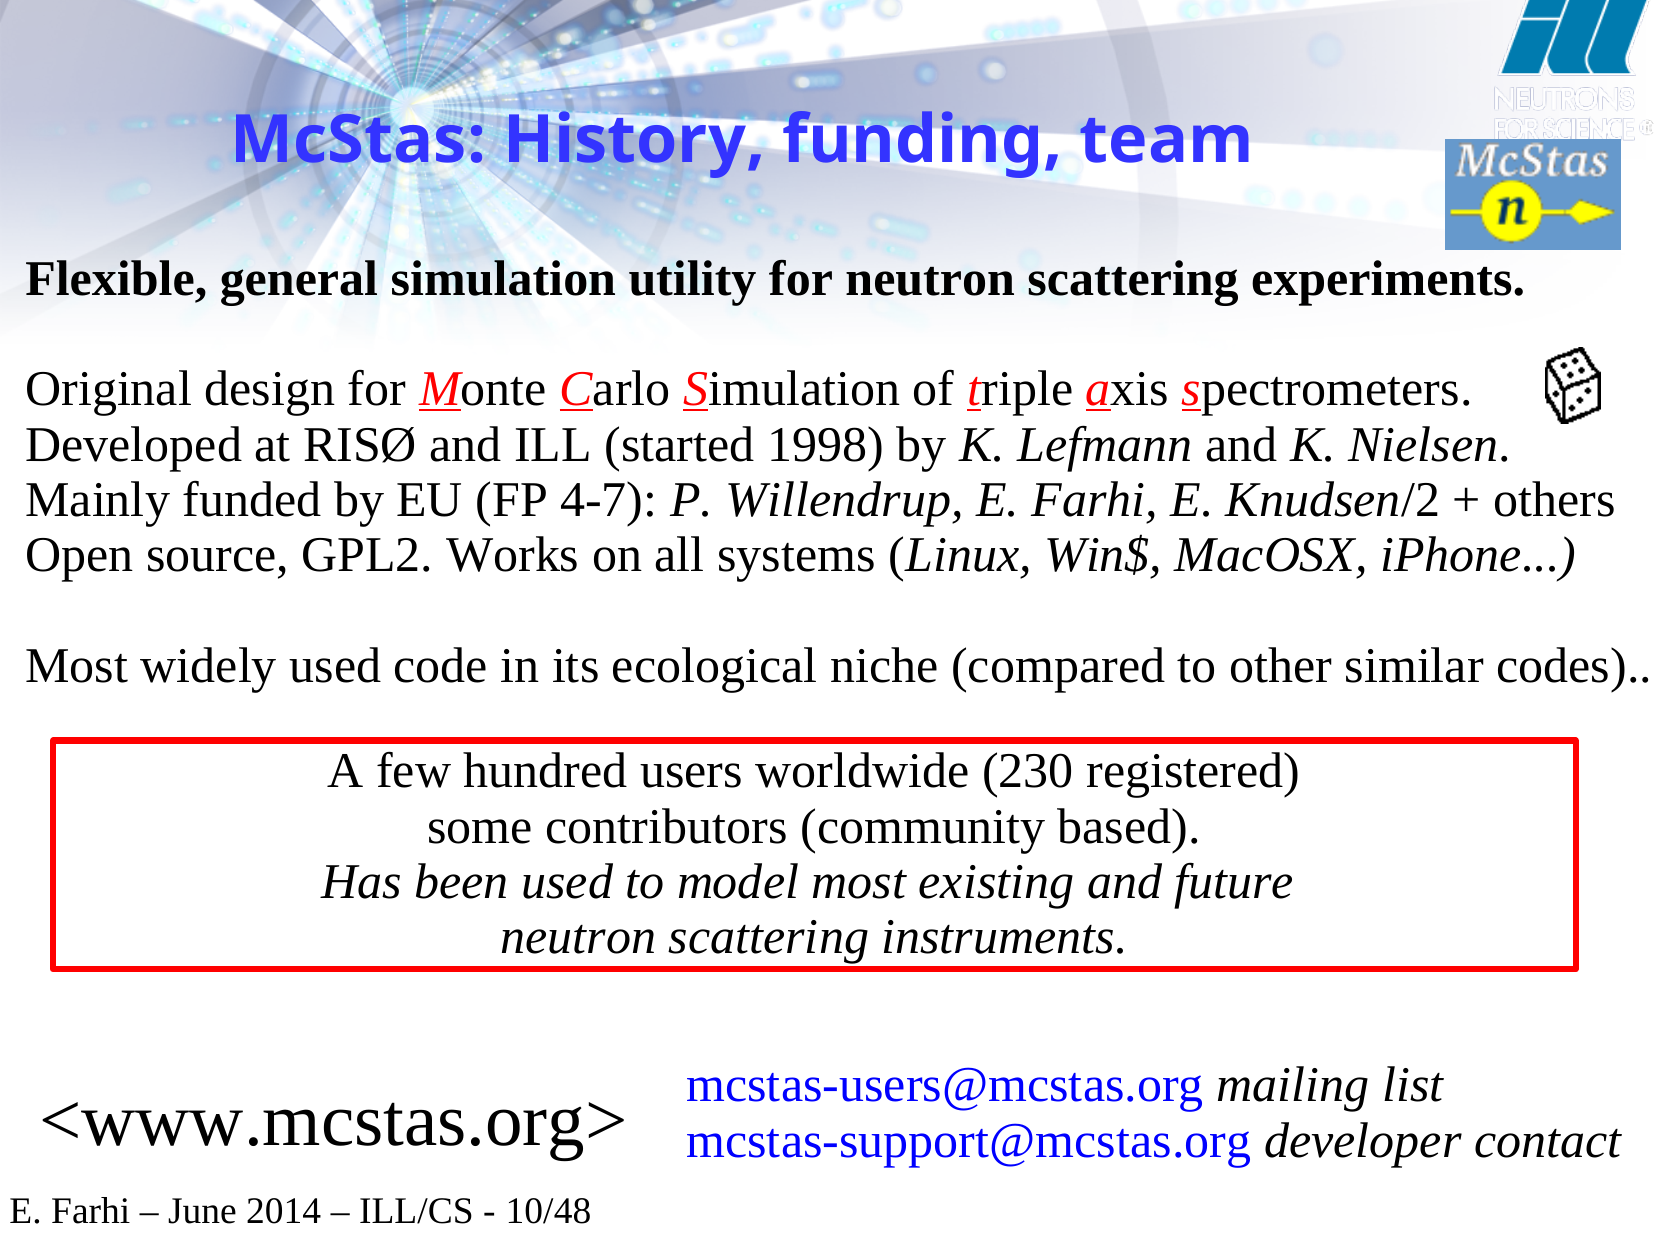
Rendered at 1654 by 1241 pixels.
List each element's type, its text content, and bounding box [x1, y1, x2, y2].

text_box <www.mcstas.org> [39, 1079, 622, 1163]
text_box Flexible, general simulation utility for neutron scattering experiments. Original design for Monte Carlo Simulation of triple axis spectrometers. Developed at RISØ and ILL (started 1998) by K. Lefmann and K. Nielsen. Mainly funded by EU (FP 4-7): P. Willendrup, E. Farhi, E. Knudsen/2 + others Open source, GPL2. Works on all systems (Linux, Win$, MacOSX, iPhone...) Most widely used code in its ecological niche (compared to other similar codes).. [25, 250, 1654, 697]
text_box mcstas-users@mcstas.org mailing list mcstas-support@mcstas.org developer contact [686, 1057, 1621, 1169]
text_box A few hundred users worldwide (230 registered) some contributors (community based). Has been used to model most existing and future neutron scattering instruments. [53, 740, 1576, 970]
text_box McStas: History, funding, team [230, 91, 1061, 178]
picture [1545, 347, 1601, 424]
picture [0, 0, 1654, 355]
